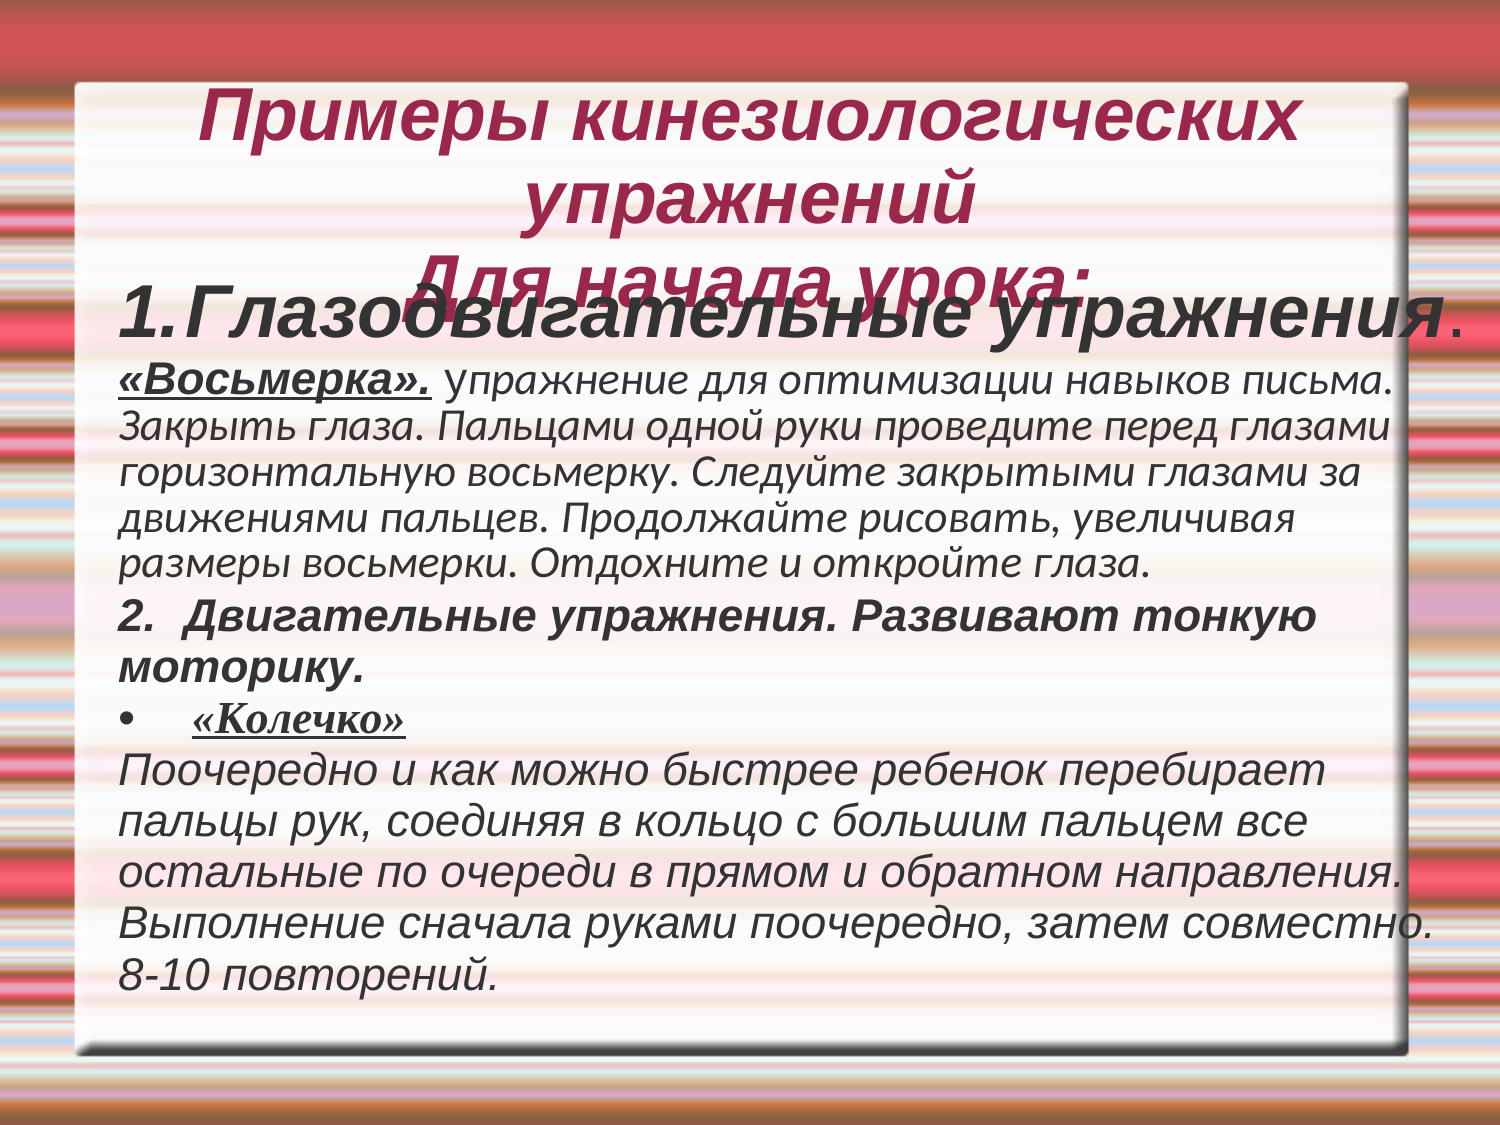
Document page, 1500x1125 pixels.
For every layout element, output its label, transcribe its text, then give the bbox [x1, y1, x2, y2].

title Примеры кинезиологических упражнений Для начала урока: [110, 71, 1392, 324]
list 1. Глазодвигательные упражнения. «Восьмерка». упражнение для оптимизации навыков письма. Закрыть глаза. Пальцами одной руки проведите перед глазами горизонтальную восьмерку. Следуйте закрытыми глазами за движениями пальцев. Продолжайте рисовать, увеличивая размеры восьмерки. Отдохните и откройте глаза. 2. Двигательные упражнения. Развивают тонкую моторику. • «Колечко» Поочередно и как можно быстрее ребенок перебирает пальцы рук, соединяя в кольцо с большим пальцем все остальные по очереди в прямом и обратном направления. Выполнение сначала руками поочередно, затем совместно. 8-10 повторений. [118, 269, 1469, 1125]
picture [0, 0, 1500, 1125]
